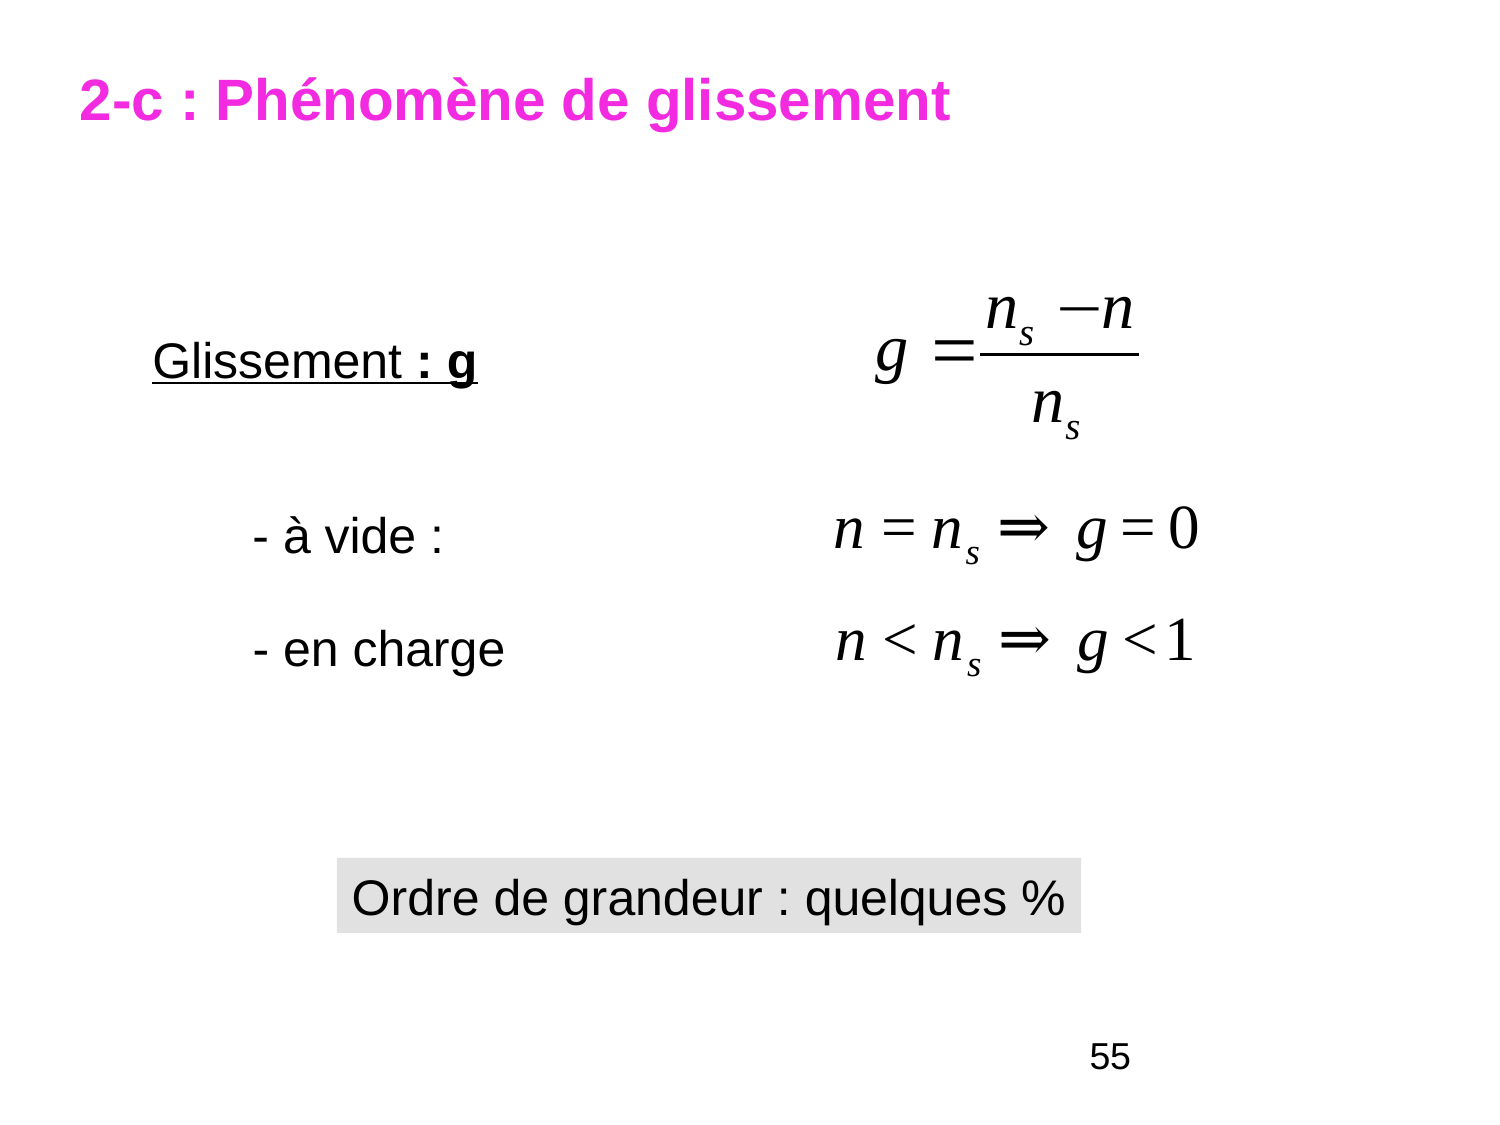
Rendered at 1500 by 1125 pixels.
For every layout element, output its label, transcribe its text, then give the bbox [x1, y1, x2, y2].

chart [823, 496, 1203, 570]
text_box - à vide : [237, 496, 504, 572]
text_box Ordre de grandeur : quelques % [336, 857, 1082, 934]
chart [861, 265, 1151, 454]
text_box - en charge [237, 608, 521, 684]
text_box 2-c : Phénomène de glissement [64, 54, 1272, 141]
text_box Glissement : g [137, 321, 526, 397]
chart [825, 608, 1194, 682]
